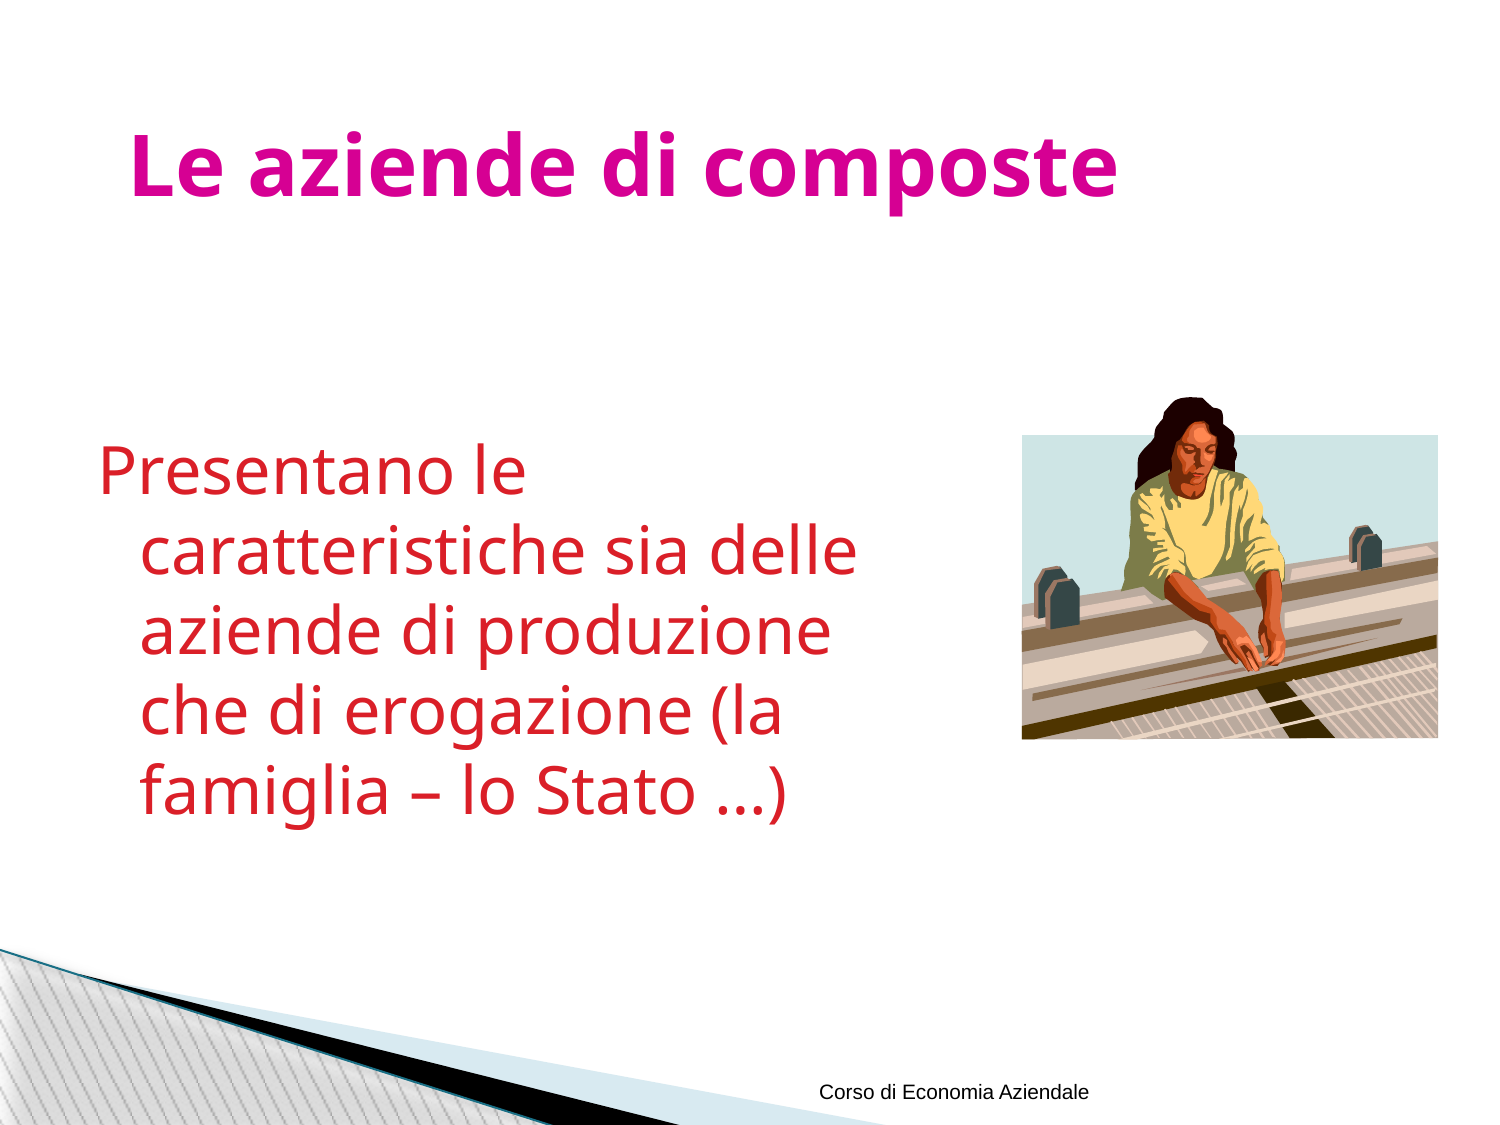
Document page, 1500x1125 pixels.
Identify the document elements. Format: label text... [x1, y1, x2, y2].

picture [1021, 397, 1439, 740]
title Le aziende di composte [112, 42, 1391, 283]
footer Corso di Economia Aziendale [718, 1051, 1105, 1112]
list Presentano le caratteristiche sia delle aziende di produzione che di erogazione (la famiglia – lo Stato …) [64, 420, 916, 954]
